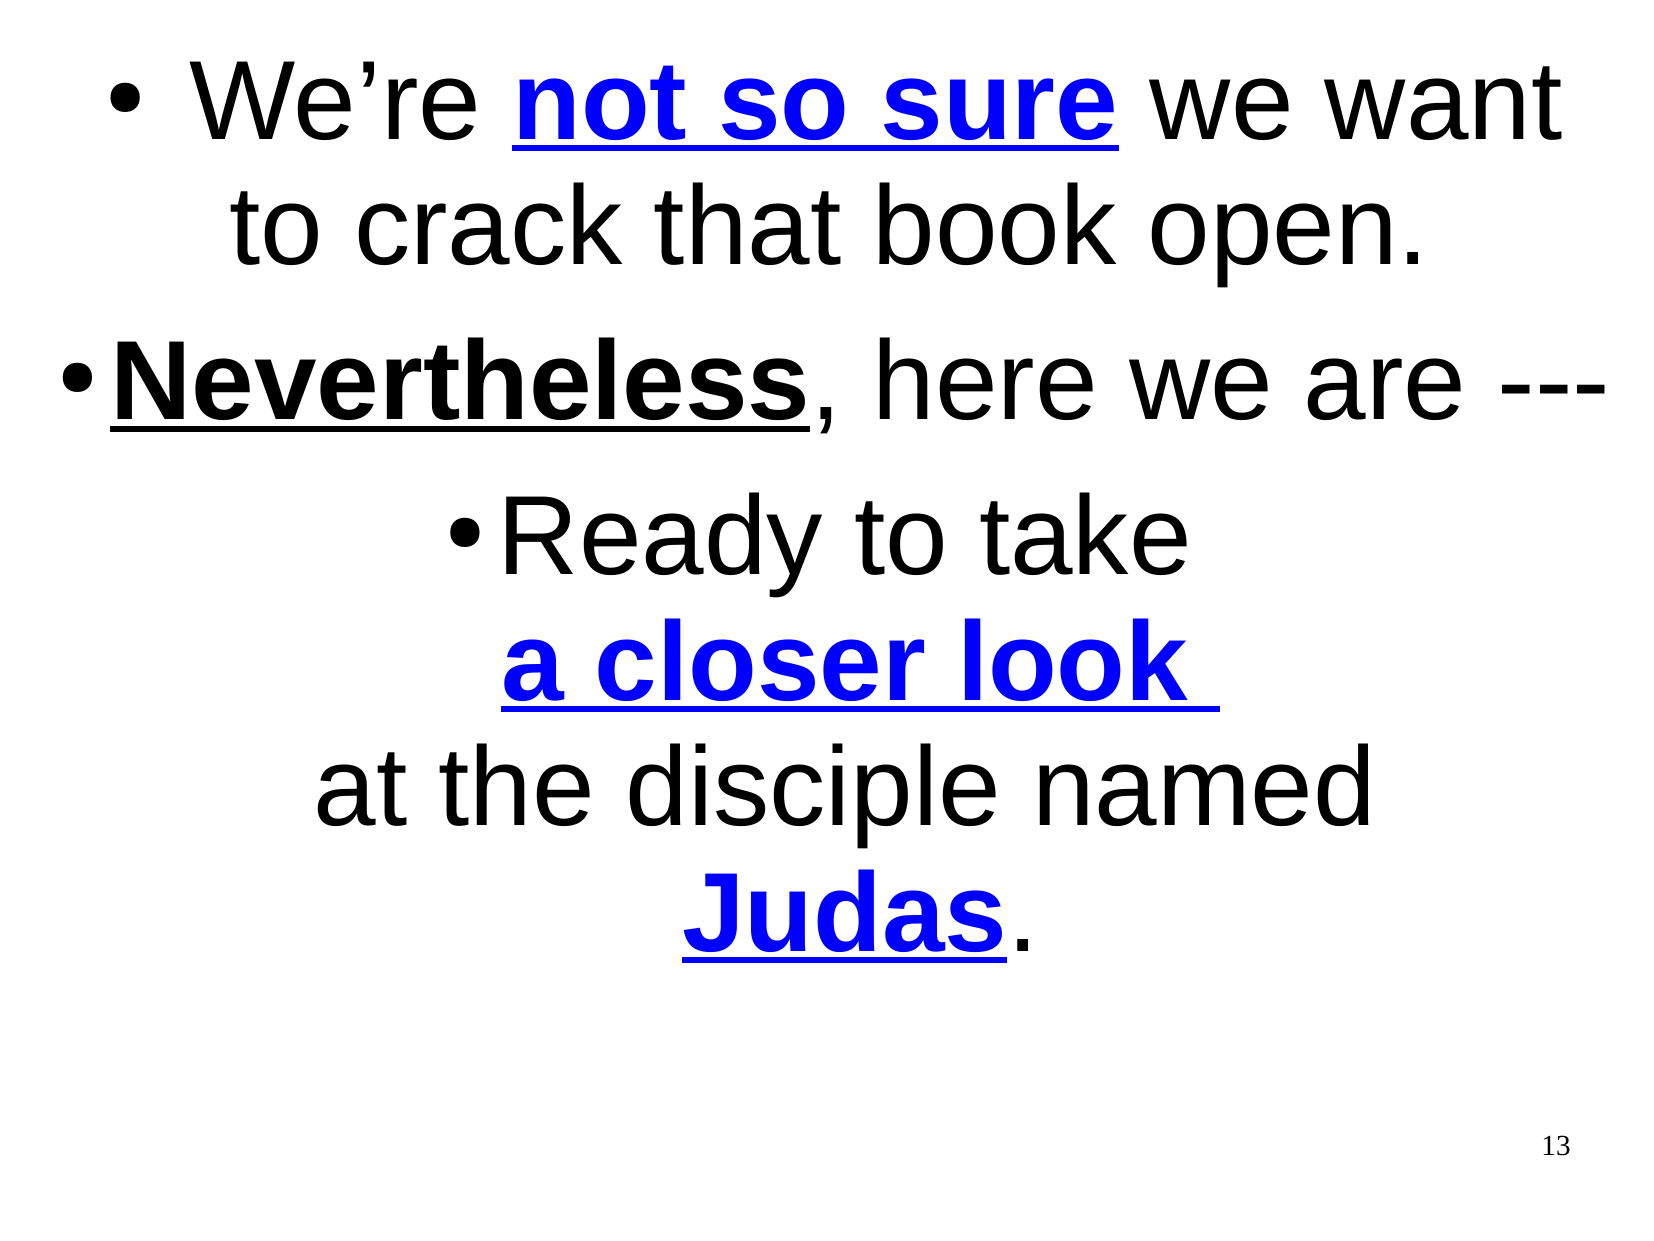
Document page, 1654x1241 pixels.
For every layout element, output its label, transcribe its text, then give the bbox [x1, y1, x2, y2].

list We’re not so sure we want to crack that book open. Nevertheless, here we are --- Ready to take a closer look at the disciple named Judas. [37, 37, 1613, 1238]
